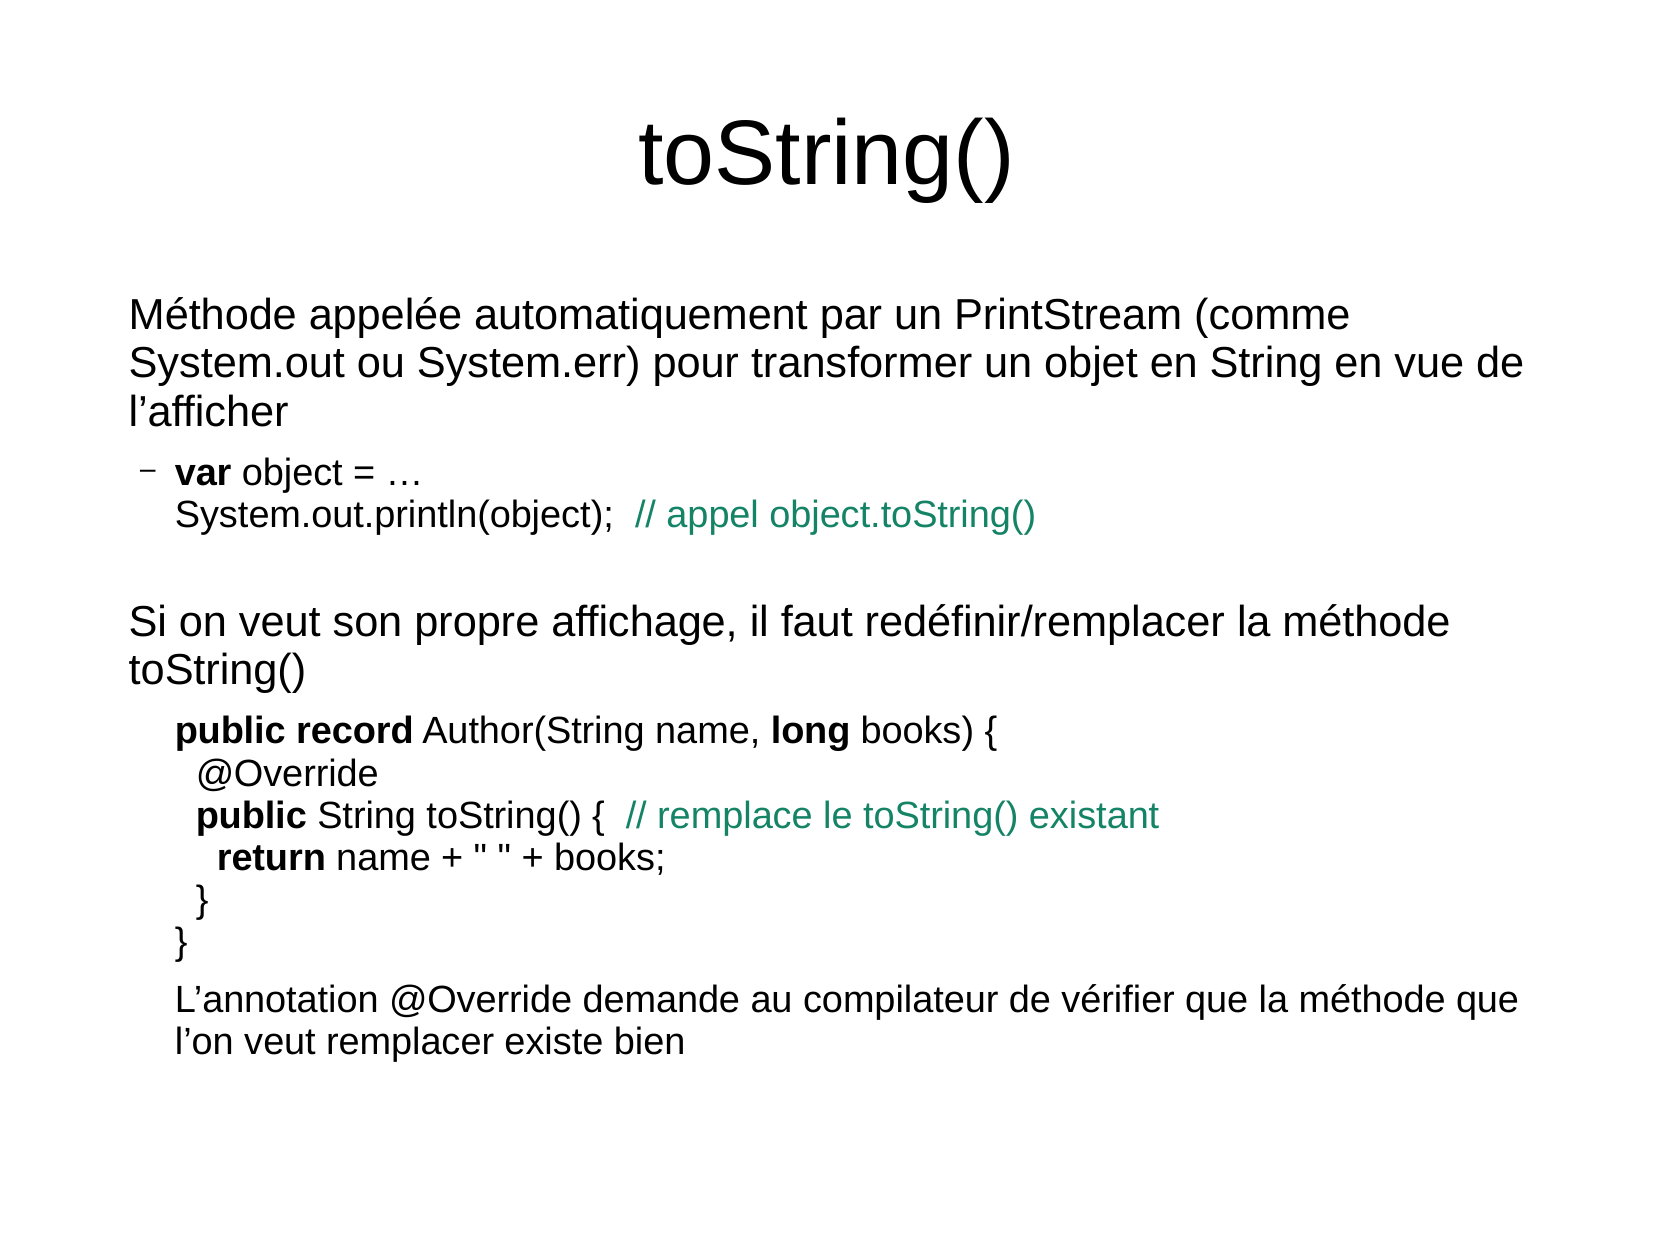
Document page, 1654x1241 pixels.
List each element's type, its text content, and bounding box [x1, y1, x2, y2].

title toString() [82, 49, 1571, 257]
list Méthode appelée automatiquement par un PrintStream (comme System.out ou System.err) pour transformer un objet en String en vue de l’afficher var object = … System.out.println(object); // appel object.toString() Si on veut son propre affichage, il faut redéfinir/remplacer la méthode toString() public record Author(String name, long books) { @Override public String toString() { // remplace le toString() existant return name + " " + books; } } L’annotation @Override demande au compilateur de vérifier que la méthode que l’on veut remplacer existe bien [82, 290, 1571, 1066]
